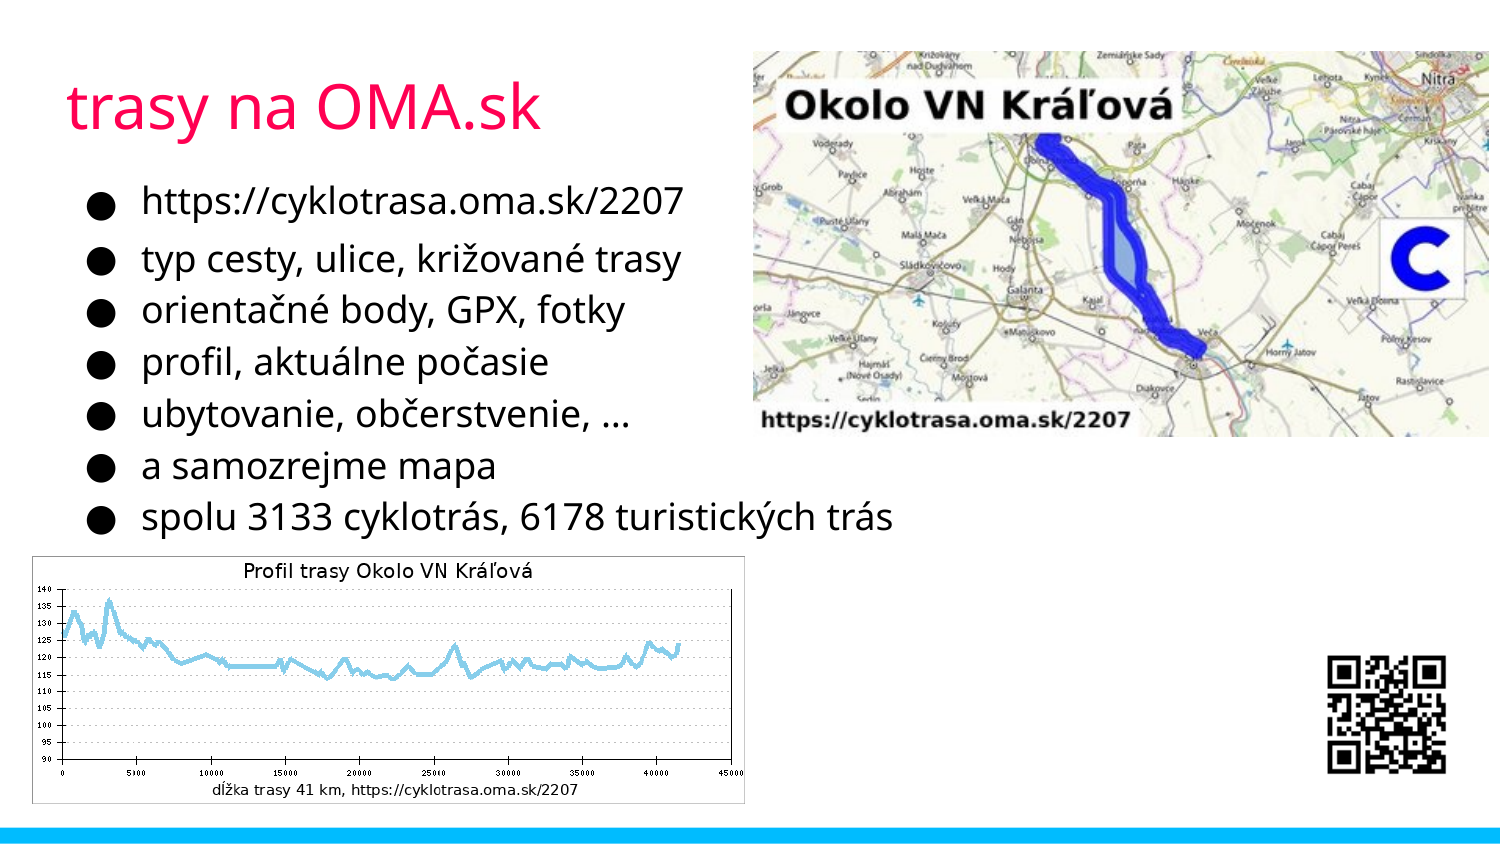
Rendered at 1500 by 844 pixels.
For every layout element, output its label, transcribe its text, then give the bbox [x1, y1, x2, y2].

list https://cyklotrasa.oma.sk/2207 typ cesty, ulice, križované trasy orientačné body, GPX, fotky profil, aktuálne počasie ubytovanie, občerstvenie, … a samozrejme mapa spolu 3133 cyklotrás, 6178 turistických trás [51, 154, 1449, 705]
picture [32, 556, 745, 804]
picture [1309, 637, 1465, 793]
picture [753, 51, 1489, 437]
title trasy na OMA.sk [51, 51, 753, 154]
